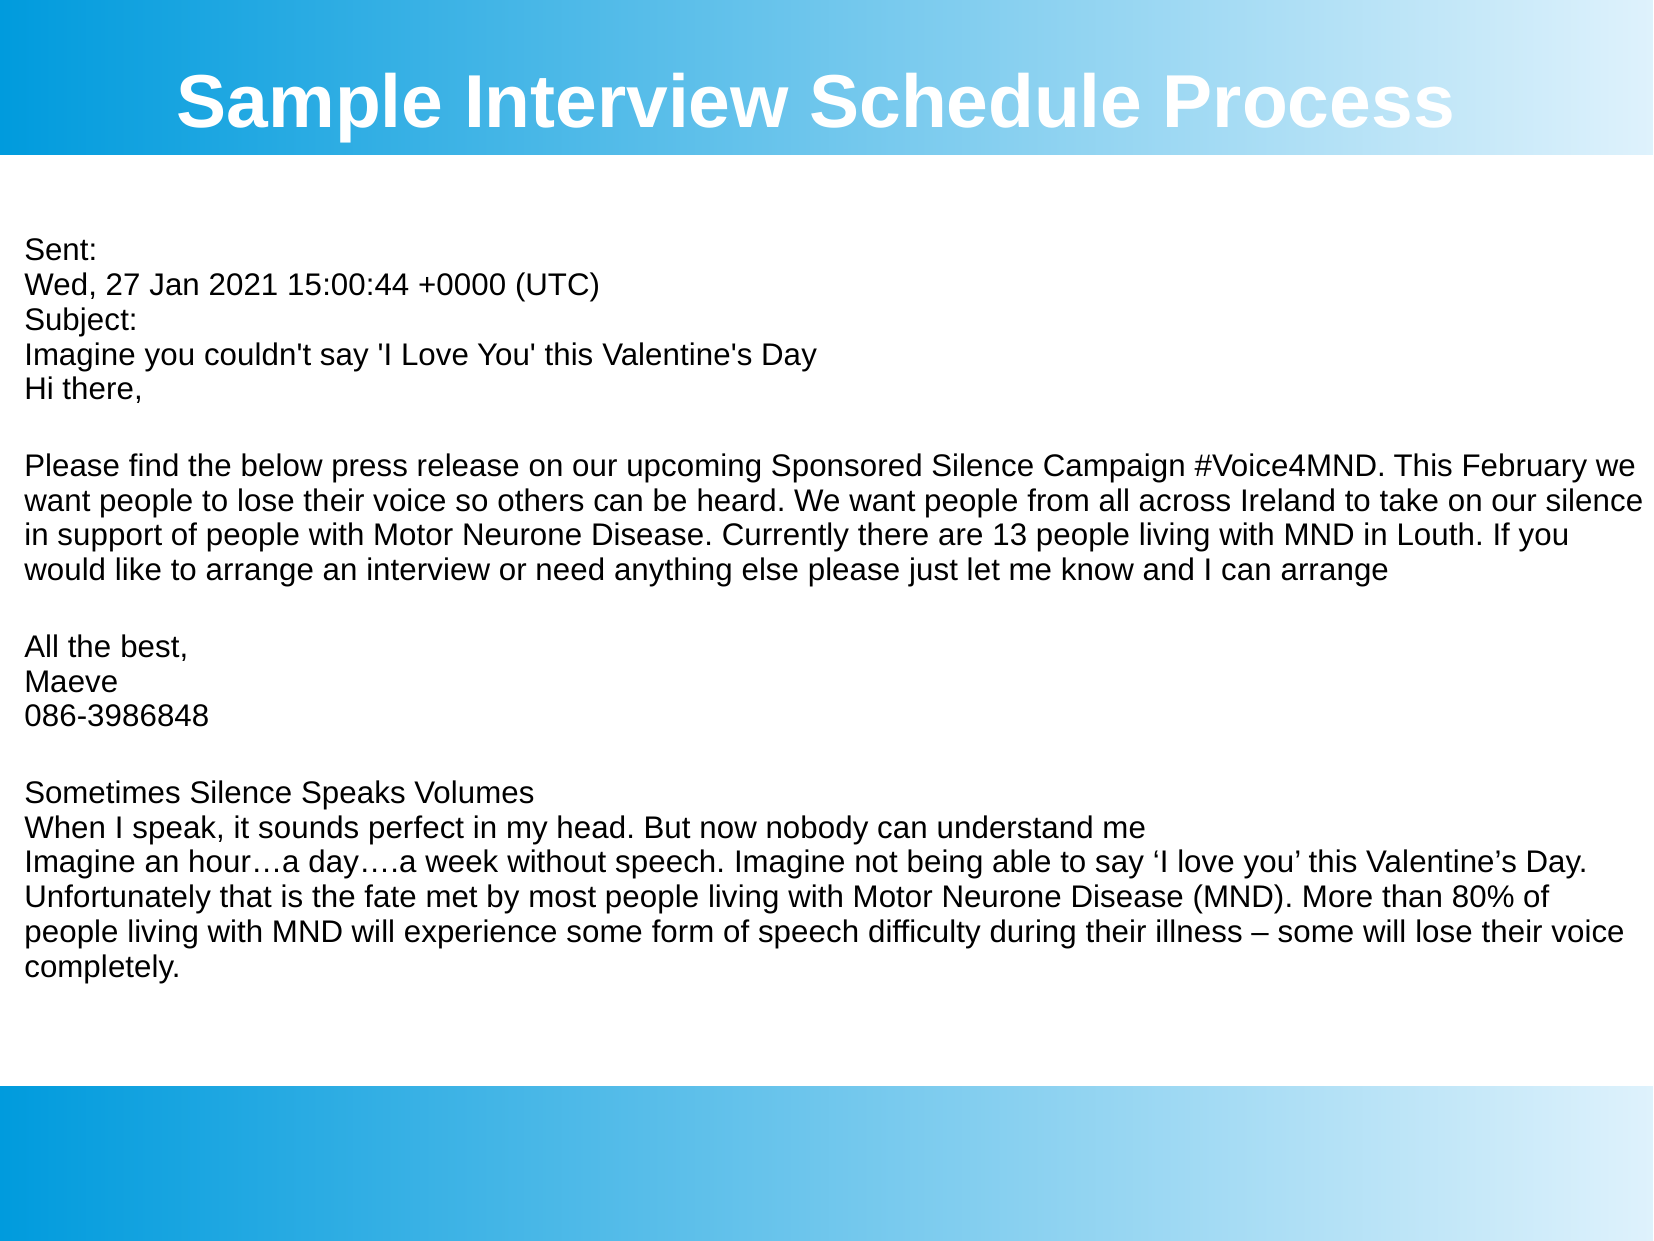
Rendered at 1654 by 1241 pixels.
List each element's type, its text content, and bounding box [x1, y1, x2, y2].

text_box Sent: Wed, 27 Jan 2021 15:00:44 +0000 (UTC) Subject: Imagine you couldn't say 'I Love You' this Valentine's Day Hi there, Please find the below press release on our upcoming Sponsored Silence Campaign #Voice4MND. This February we want people to lose their voice so others can be heard. We want people from all across Ireland to take on our silence in support of people with Motor Neurone Disease. Currently there are 13 people living with MND in Louth. If you would like to arrange an interview or need anything else please just let me know and I can arrange All the best, Maeve 086-3986848 Sometimes Silence Speaks Volumes When I speak, it sounds perfect in my head. But now nobody can understand me Imagine an hour…a day….a week without speech. Imagine not being able to say ‘I love you’ this Valentine’s Day. Unfortunately that is the fate met by most people living with Motor Neurone Disease (MND). More than 80% of people living with MND will experience some form of speech difficulty during their illness – some will lose their voice completely. [9, 155, 1654, 1095]
title Sample Interview Schedule Process [82, 49, 1571, 155]
